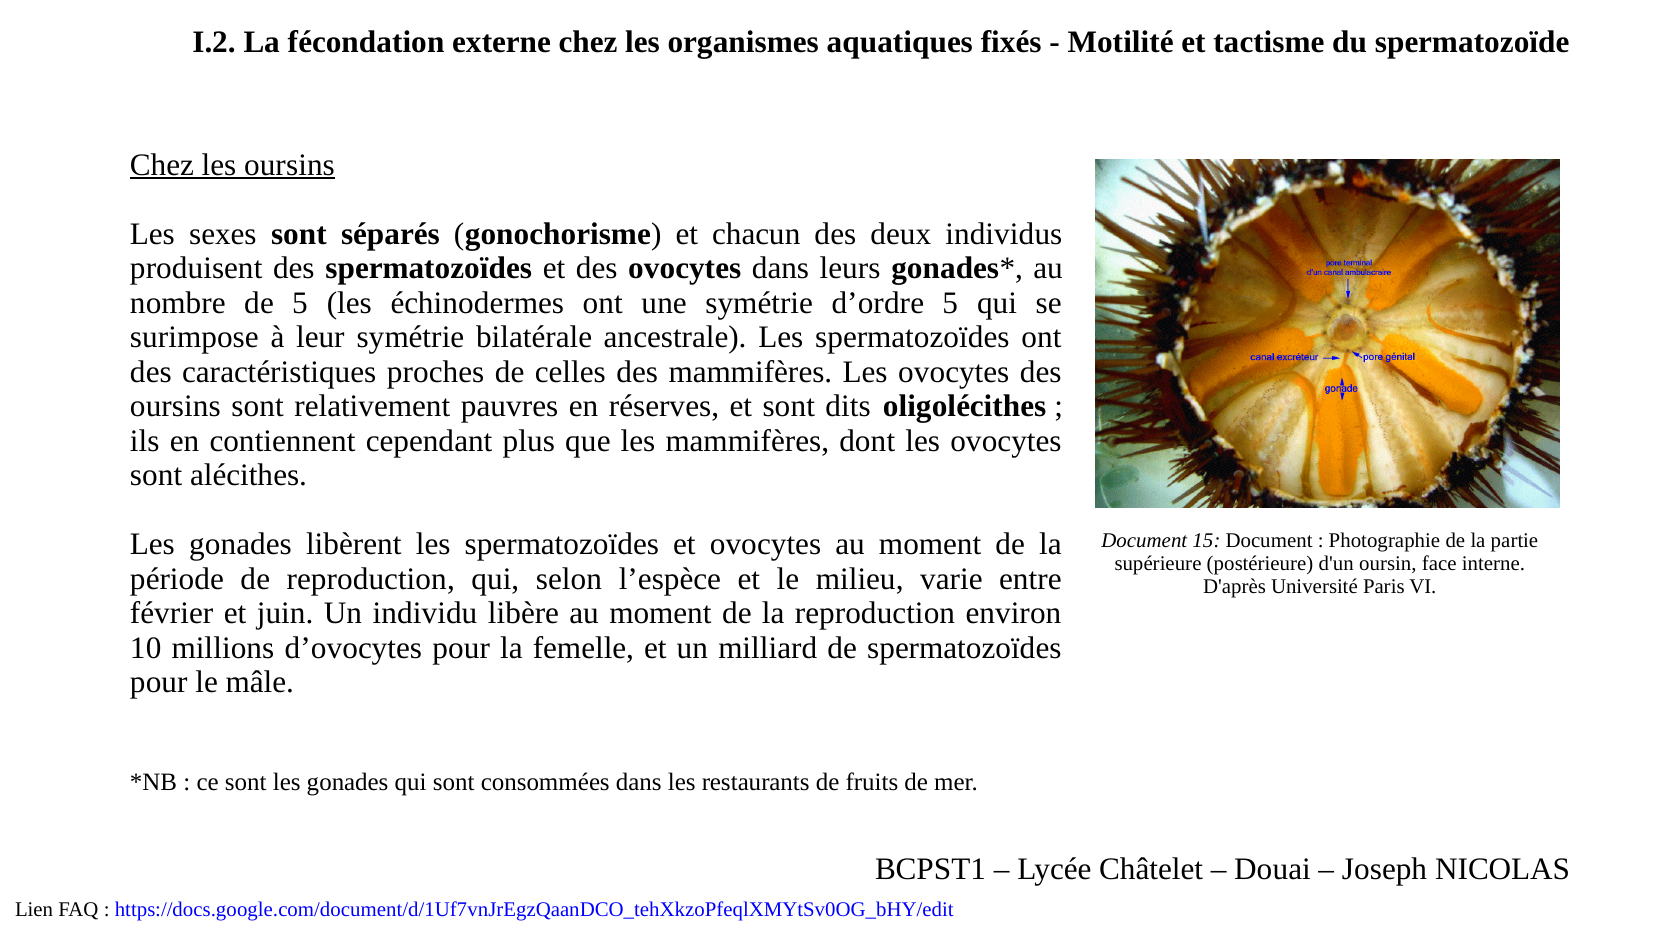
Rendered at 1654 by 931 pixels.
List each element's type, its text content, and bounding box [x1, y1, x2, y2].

text_box Chez les oursins Les sexes sont séparés (gonochorisme) et chacun des deux individus produisent des spermatozoïdes et des ovocytes dans leurs gonades*, au nombre de 5 (les échinodermes ont une symétrie d’ordre 5 qui se surimpose à leur symétrie bilatérale ancestrale). Les spermatozoïdes ont des caractéristiques proches de celles des mammifères. Les ovocytes des oursins sont relativement pauvres en réserves, et sont dits oligolécithes ; ils en contiennent cependant plus que les mammifères, dont les ovocytes sont alécithes. Les gonades libèrent les spermatozoïdes et ovocytes au moment de la période de reproduction, qui, selon l’espèce et le milieu, varie entre février et juin. Un individu libère au moment de la reproduction environ 10 millions d’ovocytes pour la femelle, et un milliard de spermatozoïdes pour le mâle. *NB : ce sont les gonades qui sont consommées dans les restaurants de fruits de mer. [129, 147, 1063, 797]
text_box Lien FAQ : https://docs.google.com/document/d/1Uf7vnJrEgzQaanDCO_tehXkzoPfeqlXMYtSv0OG_bHY/edit [0, 897, 993, 931]
text_box BCPST1 – Lycée Châtelet – Douai – Joseph NICOLAS [637, 832, 1571, 905]
text_box Document 15: Document : Photographie de la partie supérieure (postérieure) d'un oursin, face interne. D'après Université Paris VI. [1086, 505, 1554, 621]
text_box I.2. La fécondation externe chez les organismes aquatiques fixés - Motilité et tactisme du spermatozoïde [165, 5, 1572, 78]
picture [1095, 159, 1560, 508]
